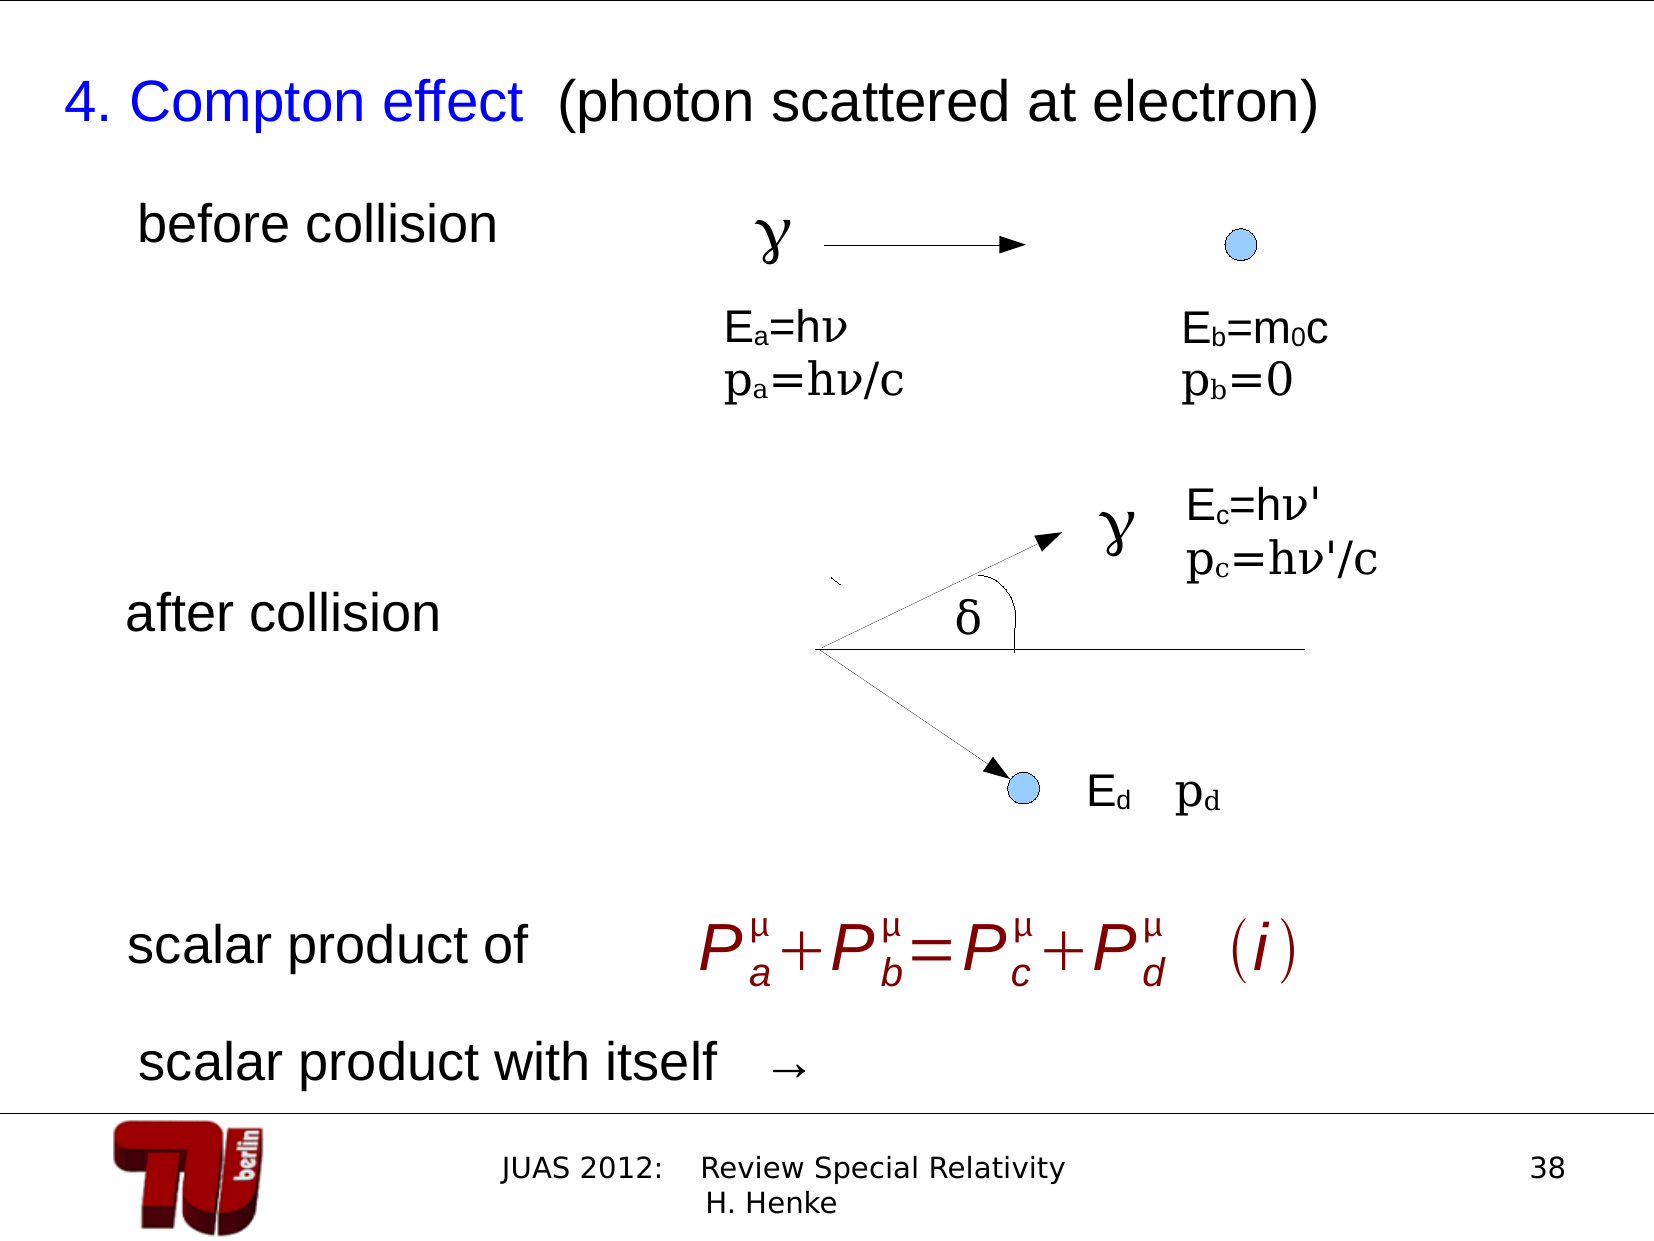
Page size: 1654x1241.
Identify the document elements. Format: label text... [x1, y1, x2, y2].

text_box scalar product of [113, 907, 675, 983]
text_box δ [939, 584, 1026, 653]
text_box before collision [122, 185, 614, 262]
chart [747, 190, 802, 265]
text_box 4. Compton effect (photon scattered at electron) [49, 61, 1422, 141]
chart [692, 904, 1305, 995]
text_box Ea=hν pa=hν/c [708, 292, 931, 443]
picture [112, 1119, 265, 1238]
text_box scalar product with itself → [123, 1024, 1179, 1100]
text_box [1224, 228, 1257, 261]
chart [1091, 482, 1146, 557]
text_box [1007, 772, 1040, 804]
text_box Ed pd [1071, 756, 1294, 840]
text_box after collision [111, 575, 551, 651]
text_box Ec=hν' pc=hν'/c [1170, 471, 1425, 622]
text_box Eb=m0c pb=0 [1166, 294, 1389, 444]
